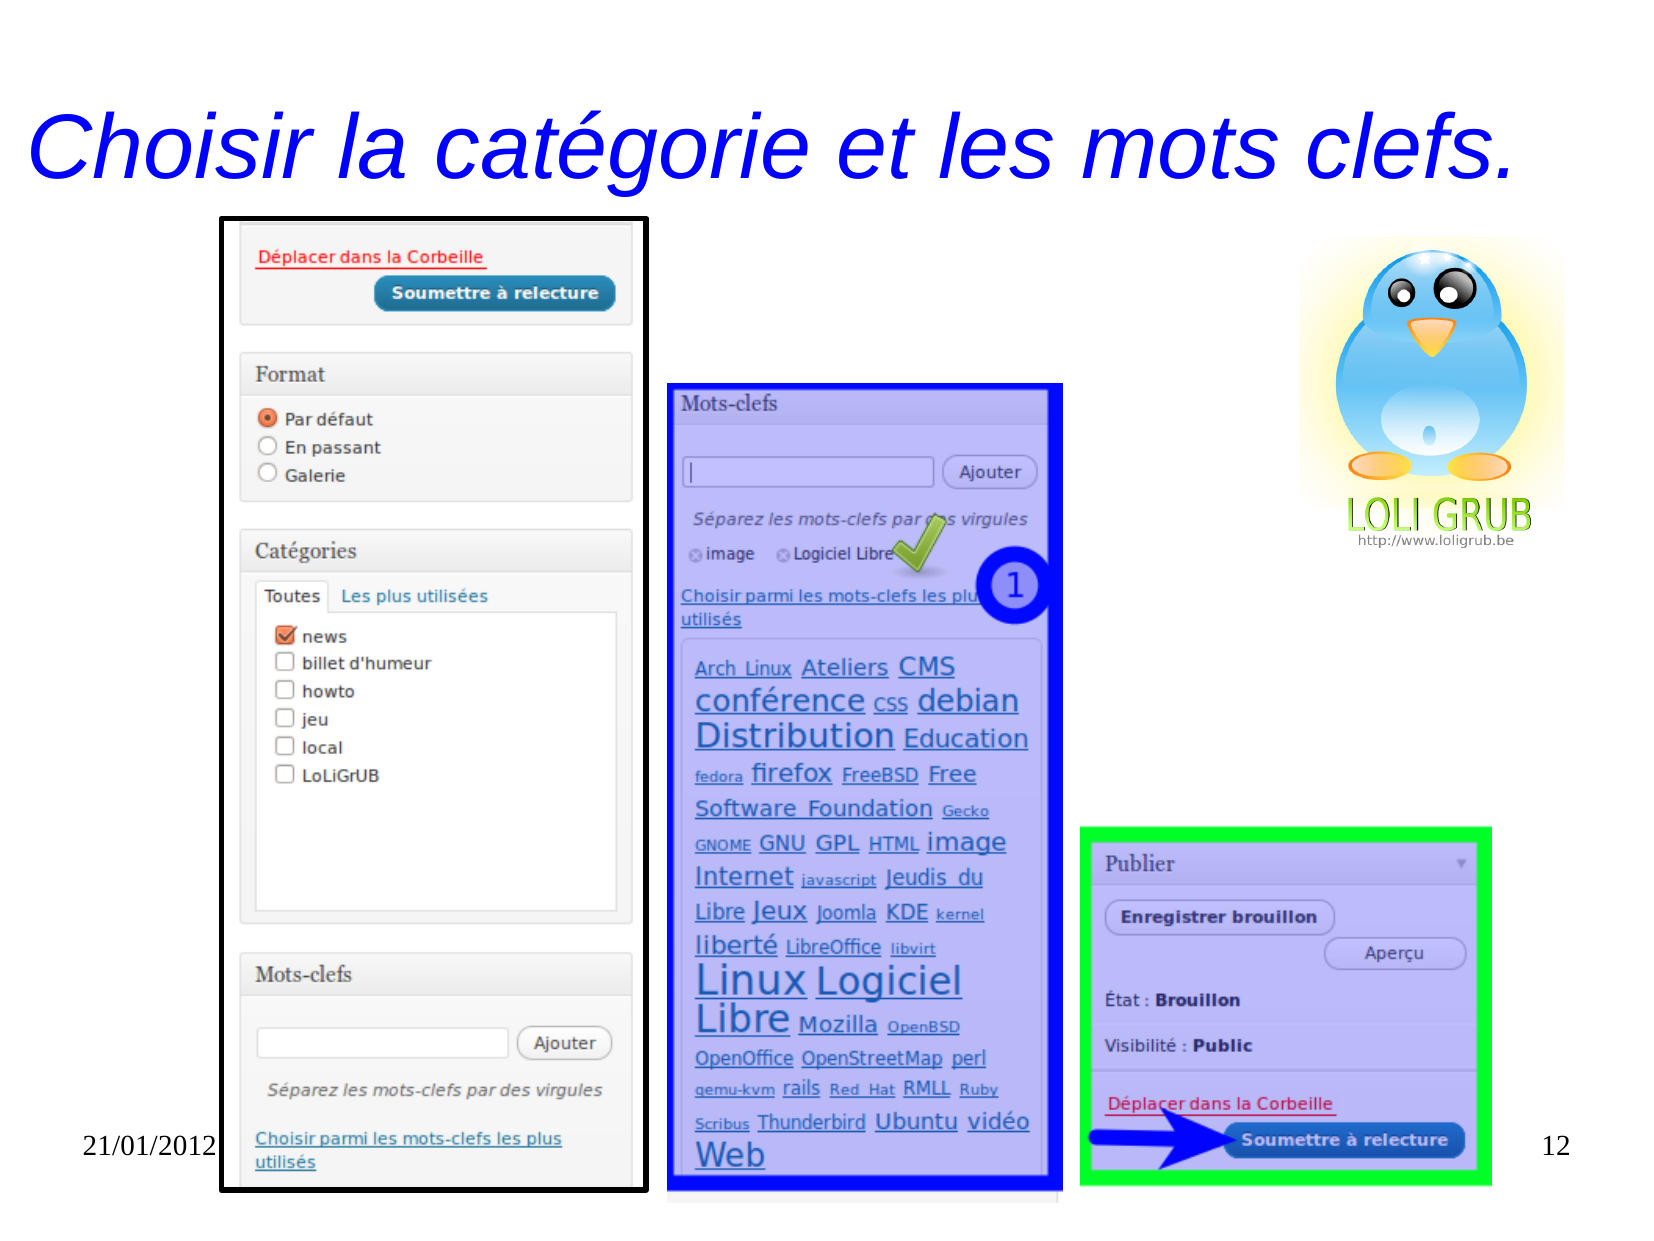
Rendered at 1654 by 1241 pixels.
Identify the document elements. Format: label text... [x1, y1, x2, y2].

picture [667, 383, 1063, 1203]
picture [224, 221, 644, 1188]
picture [1080, 826, 1492, 1190]
text_box Choisir la catégorie et les mots clefs. [11, 88, 1532, 220]
picture [1299, 236, 1565, 562]
